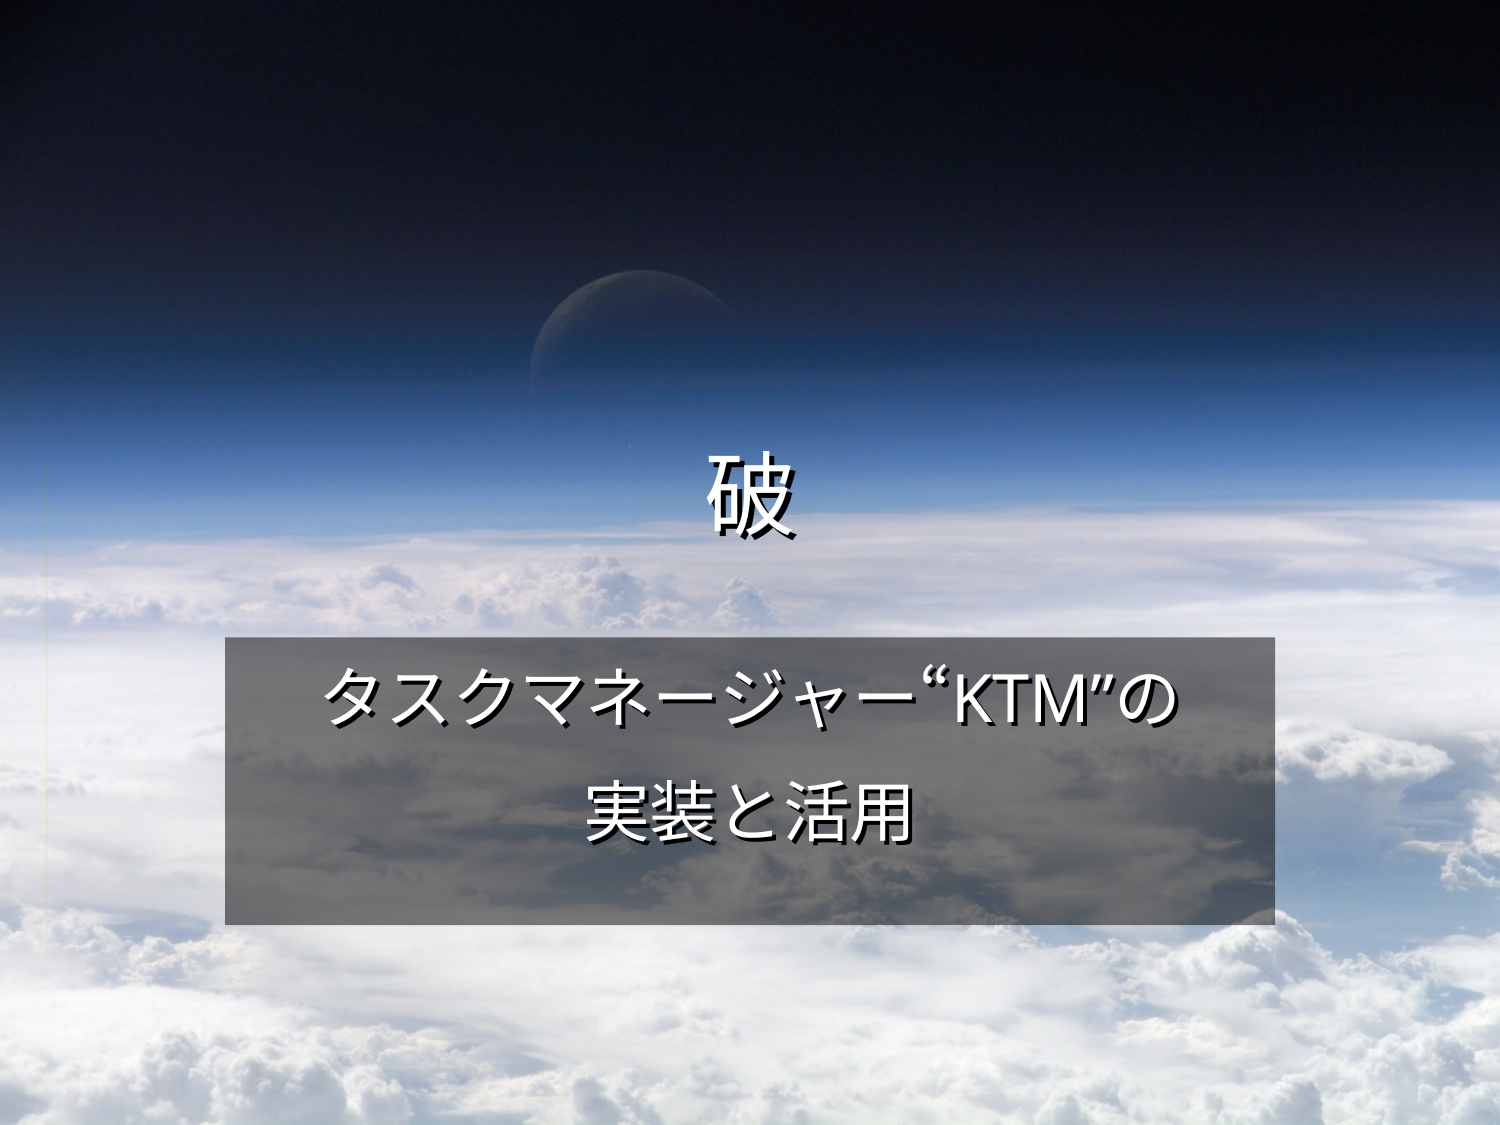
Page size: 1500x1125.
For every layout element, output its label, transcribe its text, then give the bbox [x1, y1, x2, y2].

title 破 [112, 327, 1388, 563]
subtitle タスクマネージャー“KTM”の 実装と活用 [225, 637, 1276, 926]
picture [0, 0, 1500, 1125]
